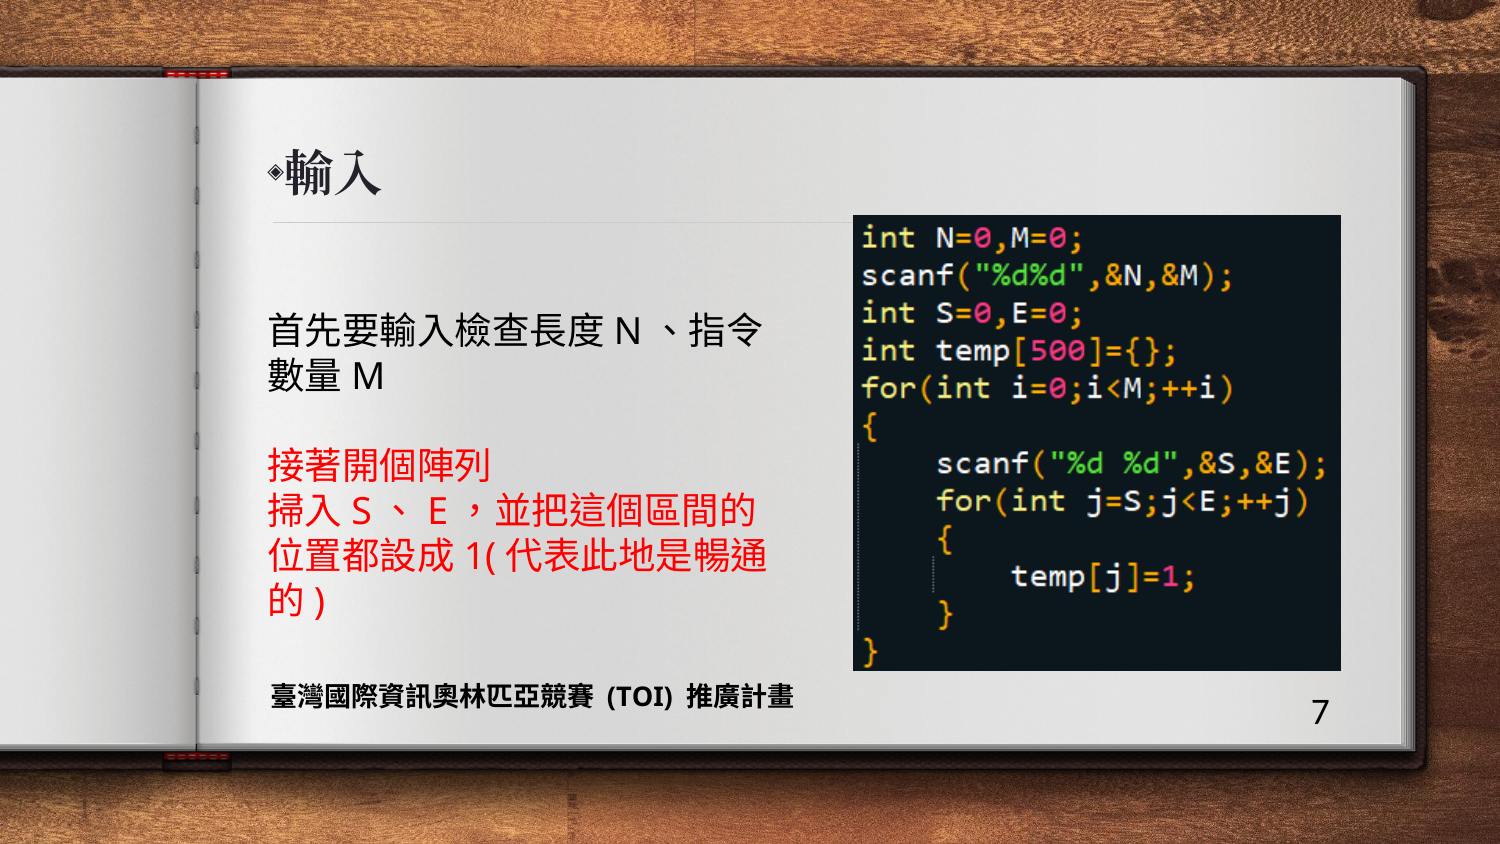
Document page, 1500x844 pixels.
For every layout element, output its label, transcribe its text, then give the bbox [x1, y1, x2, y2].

text_box [1295, 672, 1386, 737]
list 輸入 [252, 126, 1194, 216]
text_box 首先要輸入檢查長度N、指令數量M 接著開個陣列 掃入S、E，並把這個區間的位置都設成1(代表此地是暢通的) [252, 299, 791, 588]
picture [853, 215, 1341, 671]
